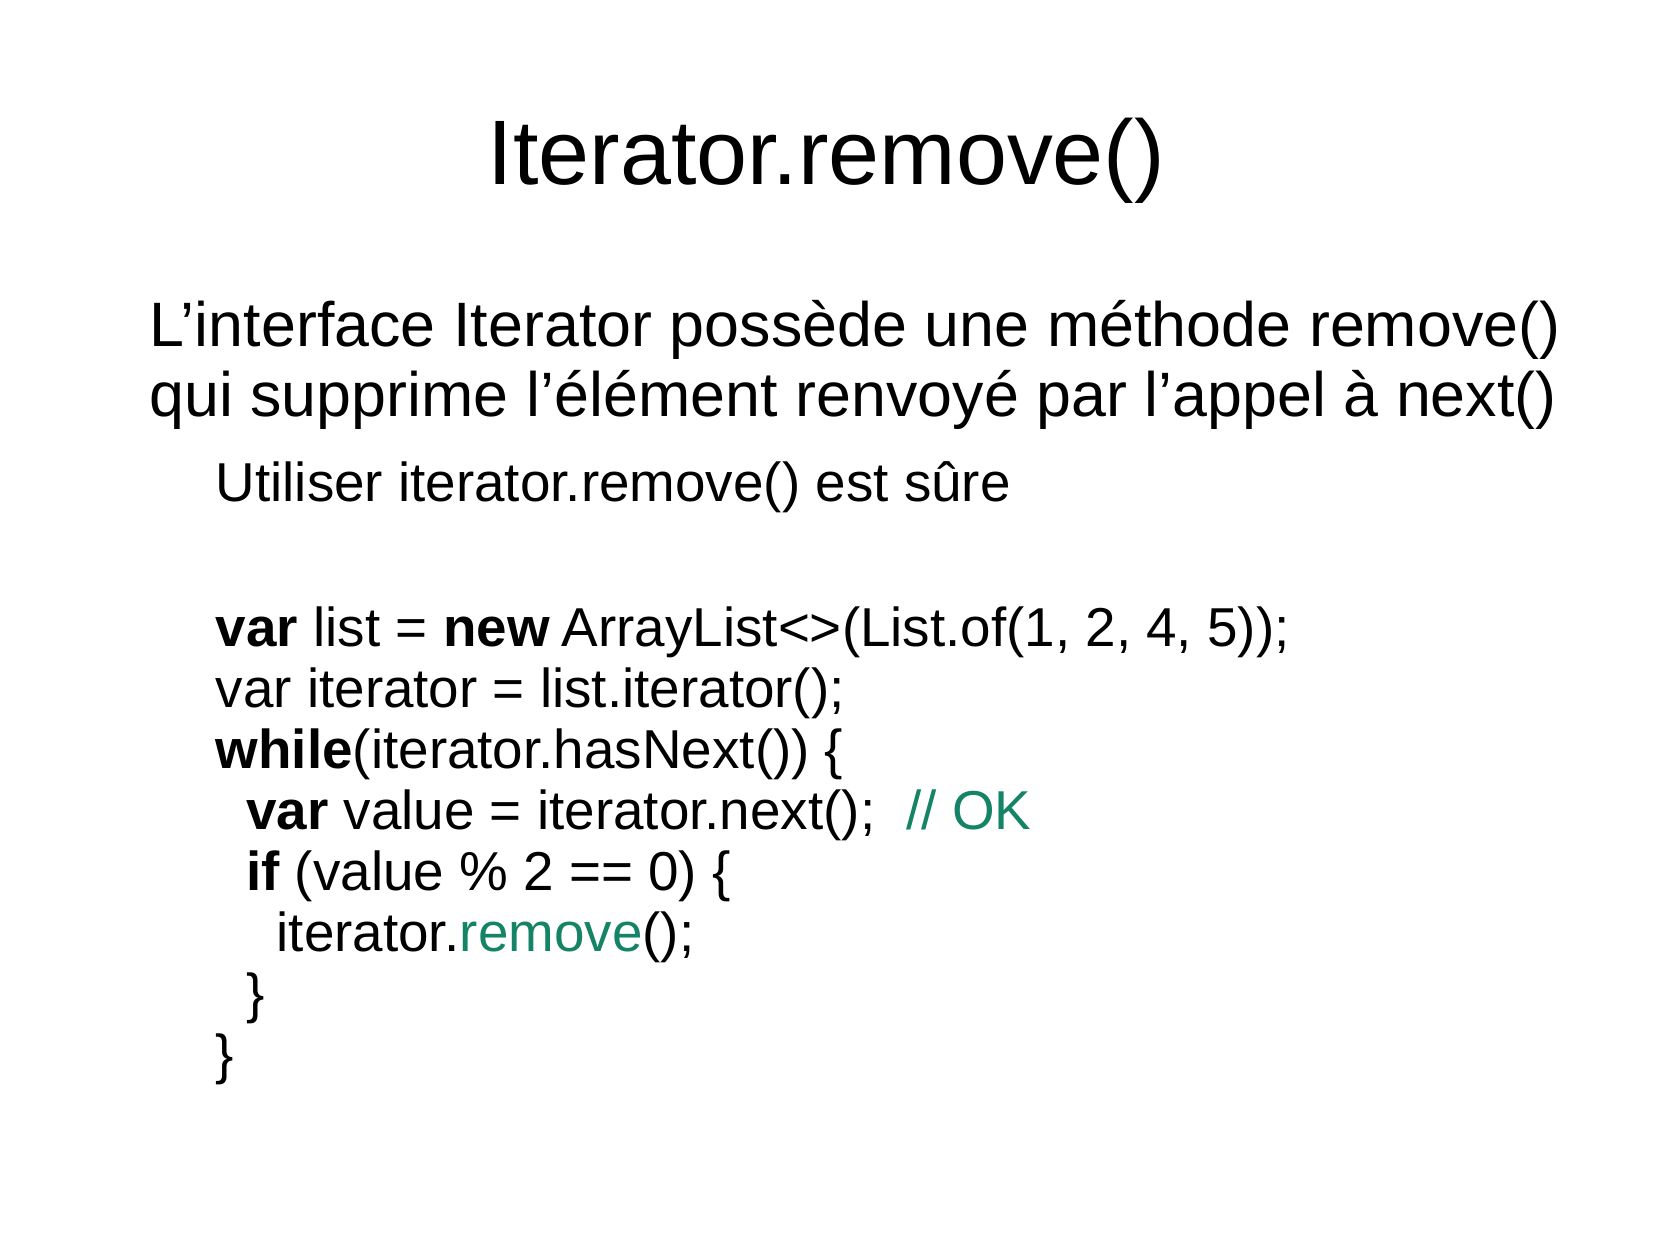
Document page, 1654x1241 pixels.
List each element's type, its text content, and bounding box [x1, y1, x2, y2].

title Iterator.remove() [82, 49, 1571, 257]
list L’interface Iterator possède une méthode remove() qui supprime l’élément renvoyé par l’appel à next() Utiliser iterator.remove() est sûre var list = new ArrayList<>(List.of(1, 2, 4, 5)); var iterator = list.iterator(); while(iterator.hasNext()) { var value = iterator.next(); // OK if (value % 2 == 0) { iterator.remove(); } } [82, 290, 1571, 1111]
